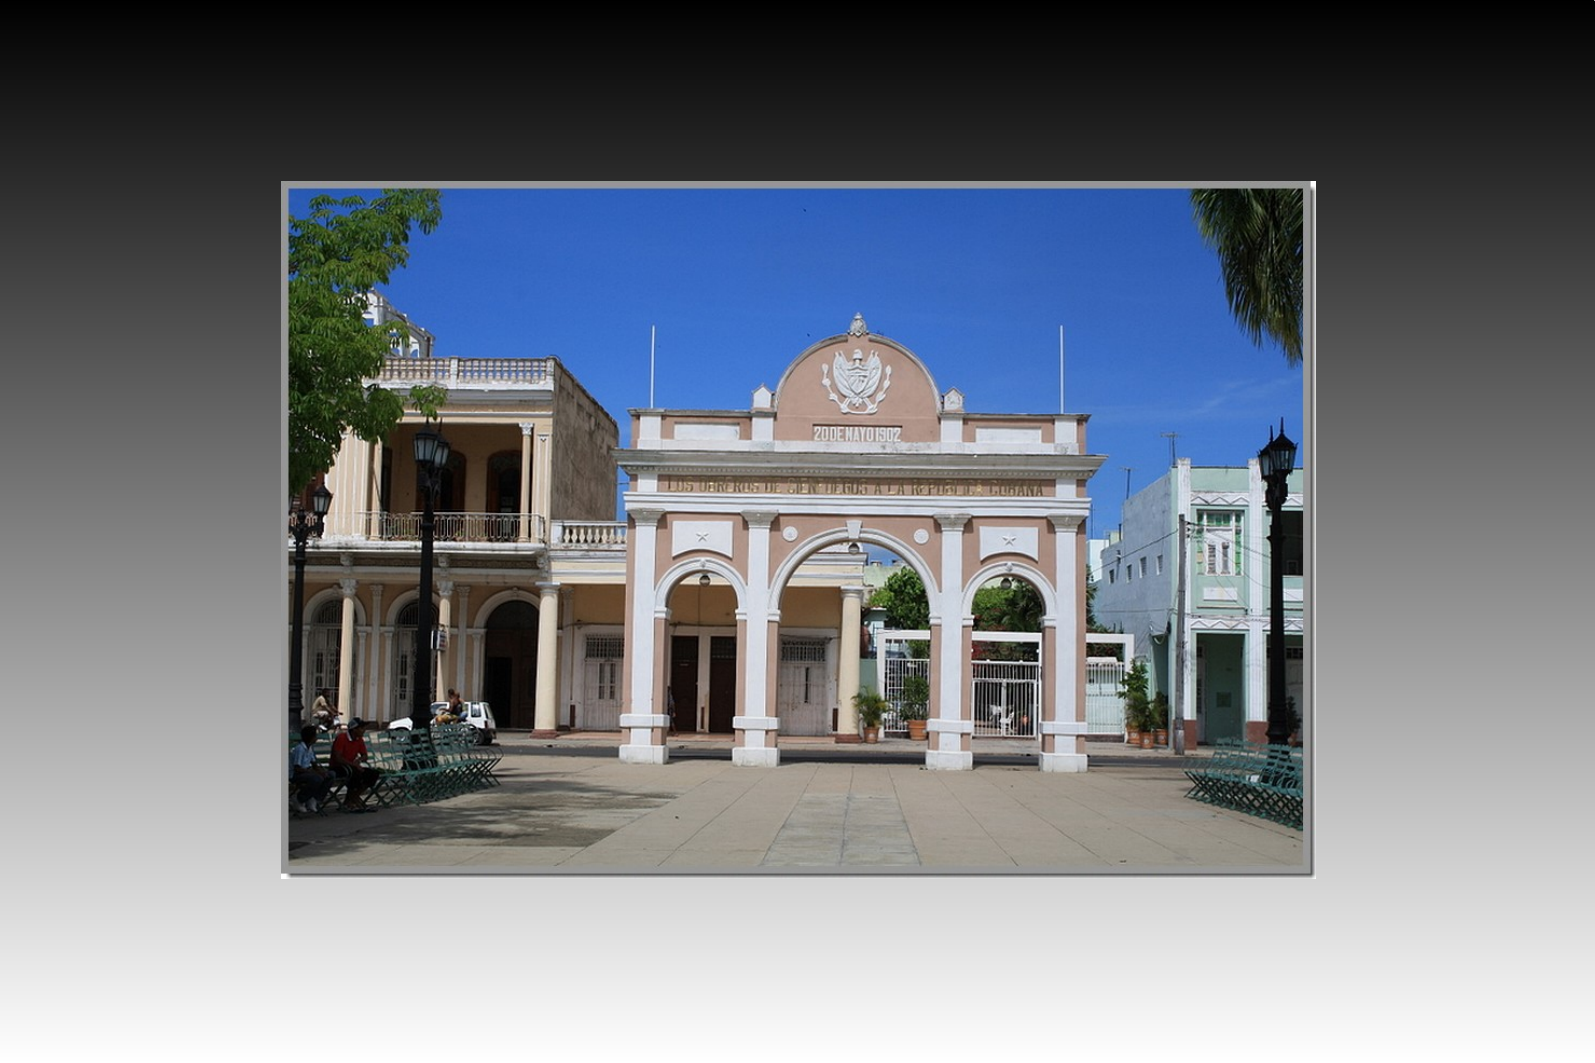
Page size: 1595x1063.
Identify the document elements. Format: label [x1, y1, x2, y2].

picture [281, 181, 1316, 879]
